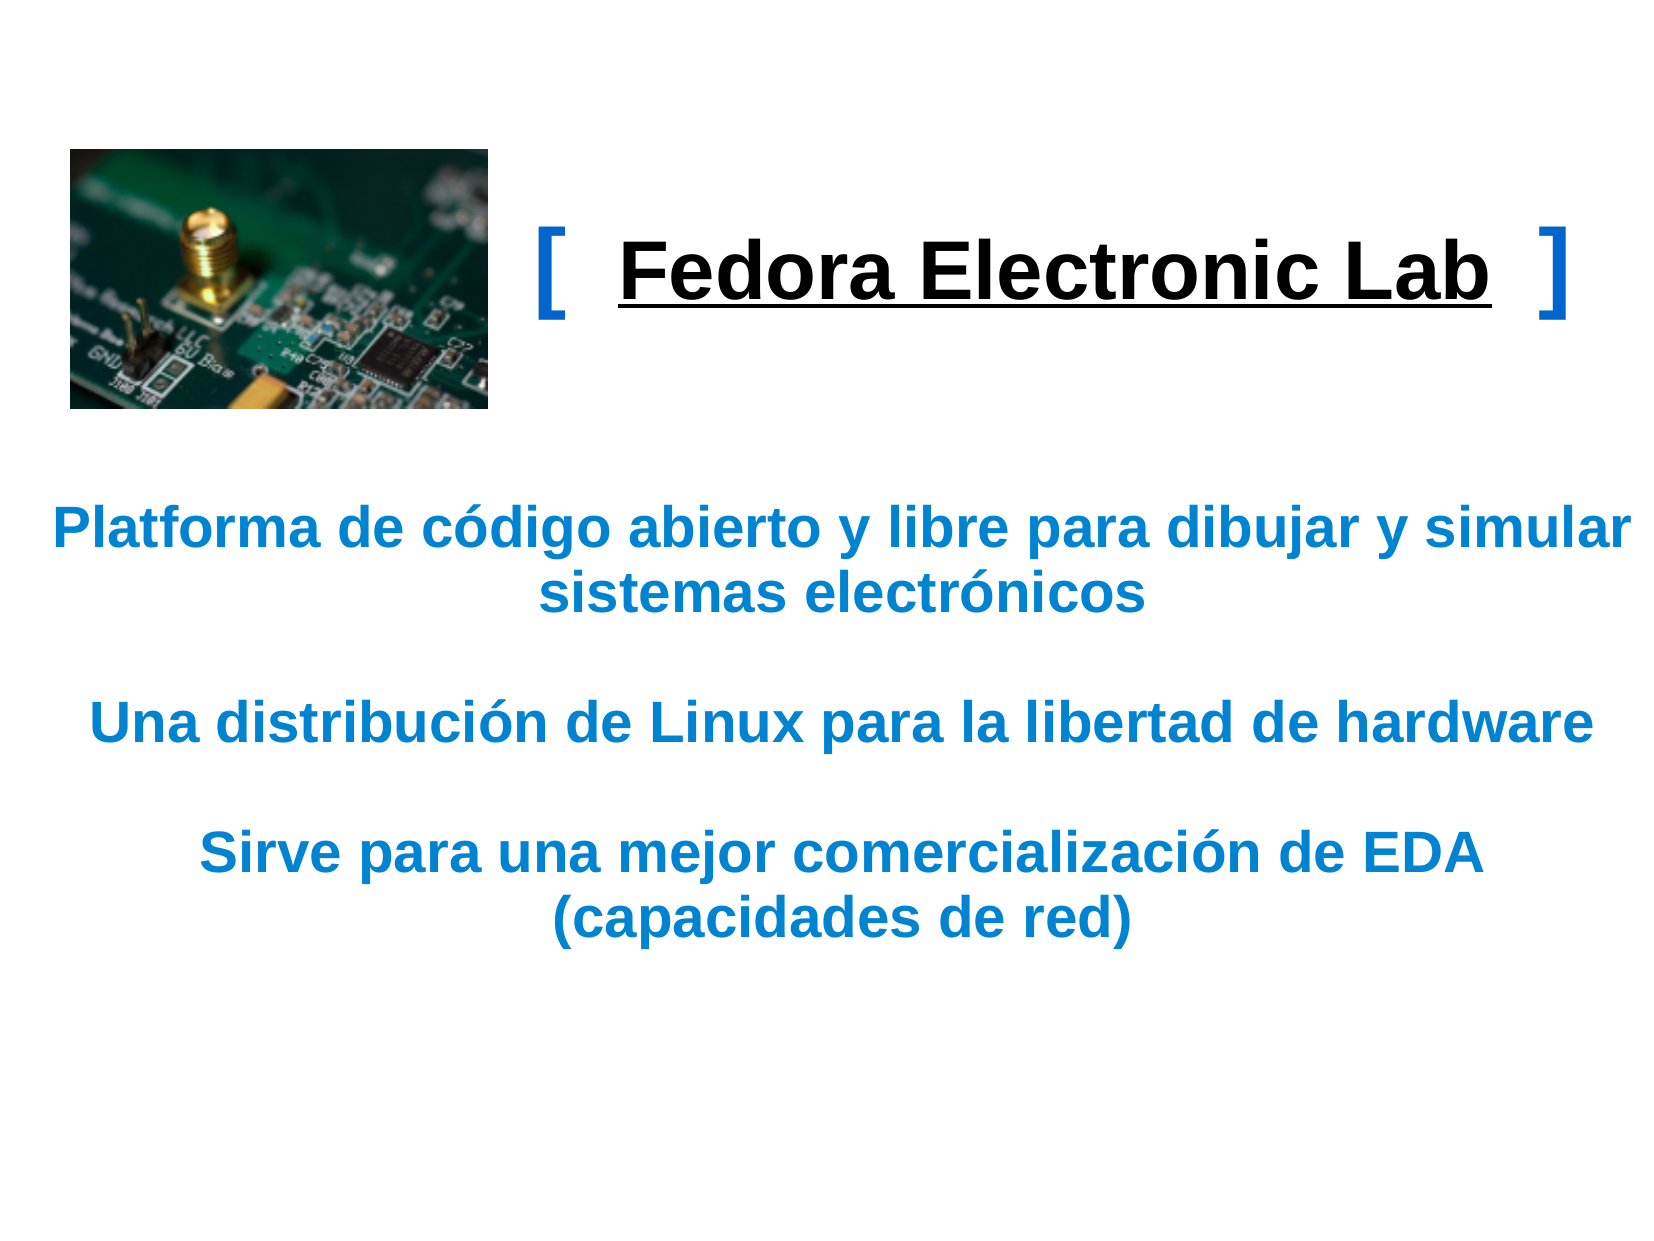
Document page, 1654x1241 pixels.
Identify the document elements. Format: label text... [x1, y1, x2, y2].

text_box [ Fedora Electronic Lab ] [519, 201, 1587, 328]
picture [70, 149, 488, 409]
text_box Platforma de código abierto y libre para dibujar y simular sistemas electrónicos Una distribución de Linux para la libertad de hardware Sirve para una mejor comercialización de EDA (capacidades de red) [37, 487, 1649, 958]
